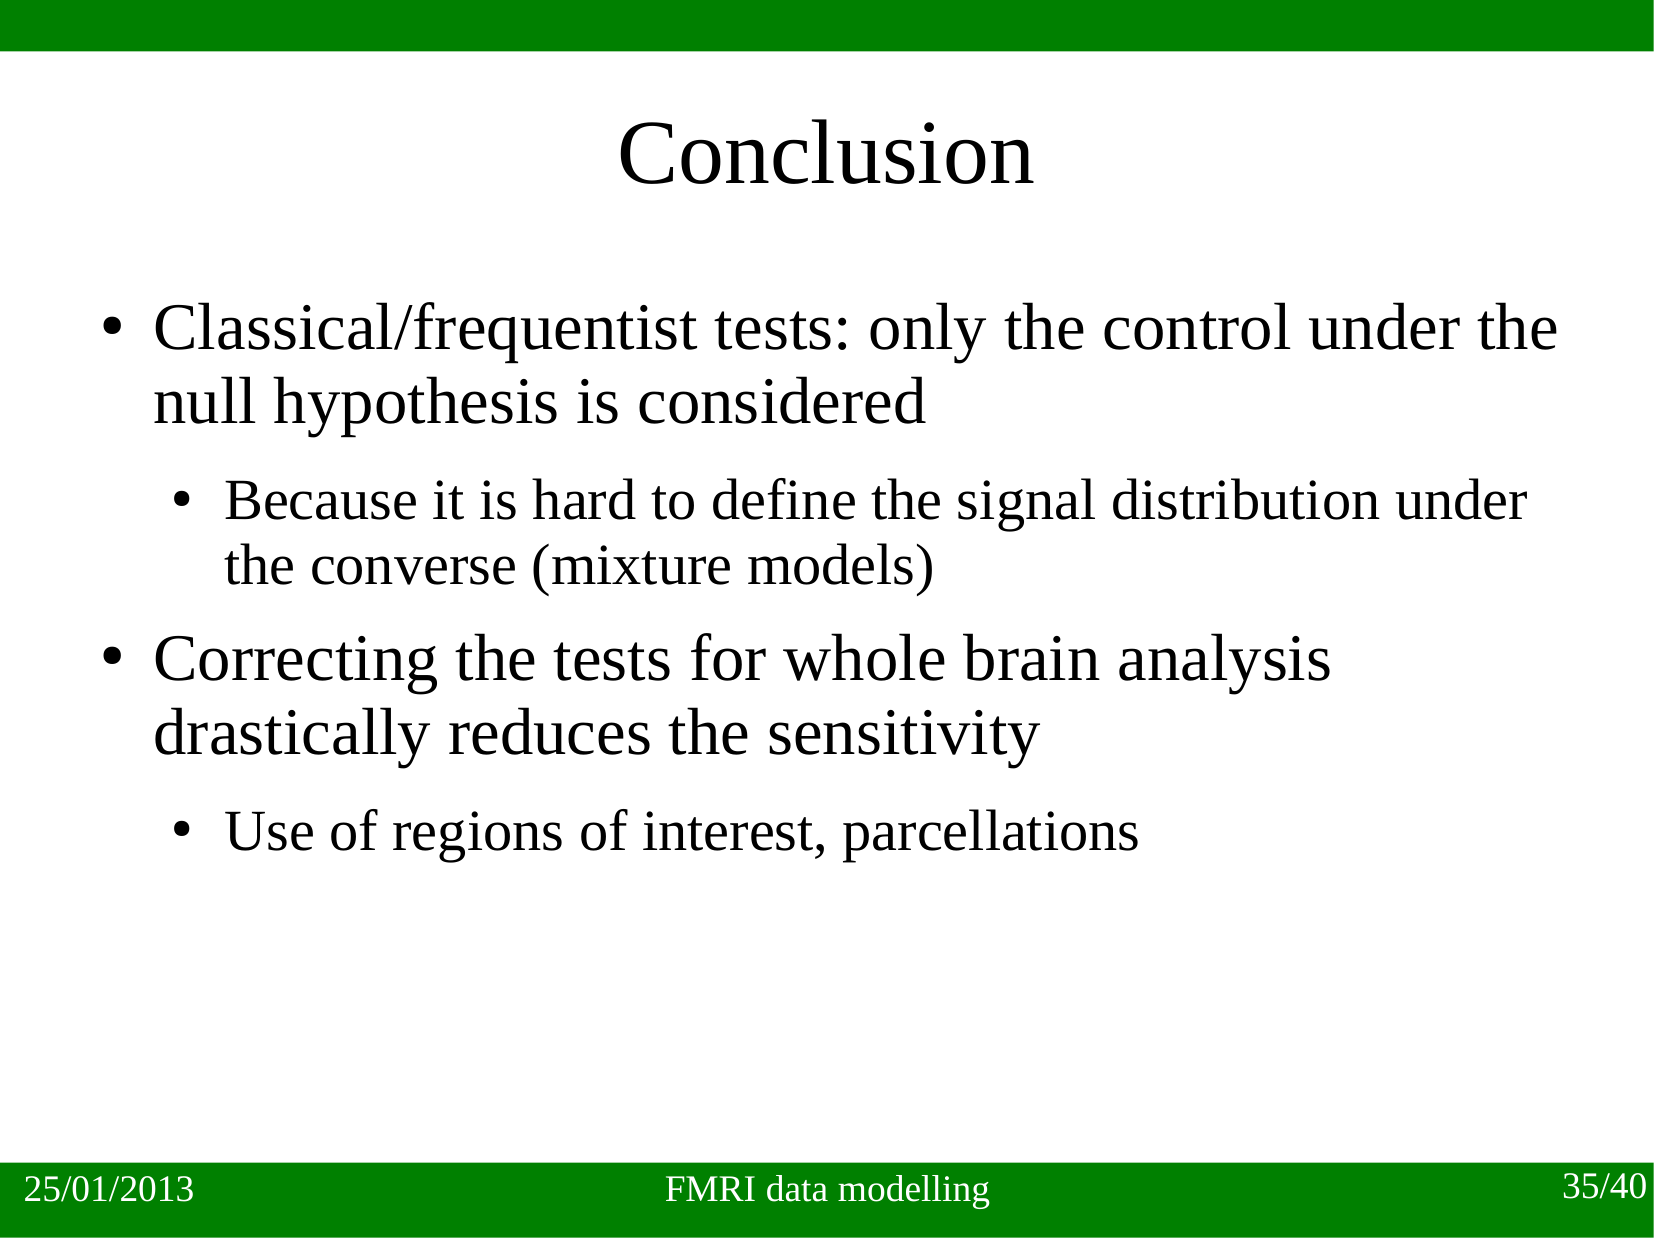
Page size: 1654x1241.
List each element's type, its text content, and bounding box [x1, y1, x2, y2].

list Classical/frequentist tests: only the control under the null hypothesis is considered Because it is hard to define the signal distribution under the converse (mixture models) Correcting the tests for whole brain analysis drastically reduces the sensitivity Use of regions of interest, parcellations [82, 290, 1571, 1109]
title Conclusion [82, 56, 1571, 250]
